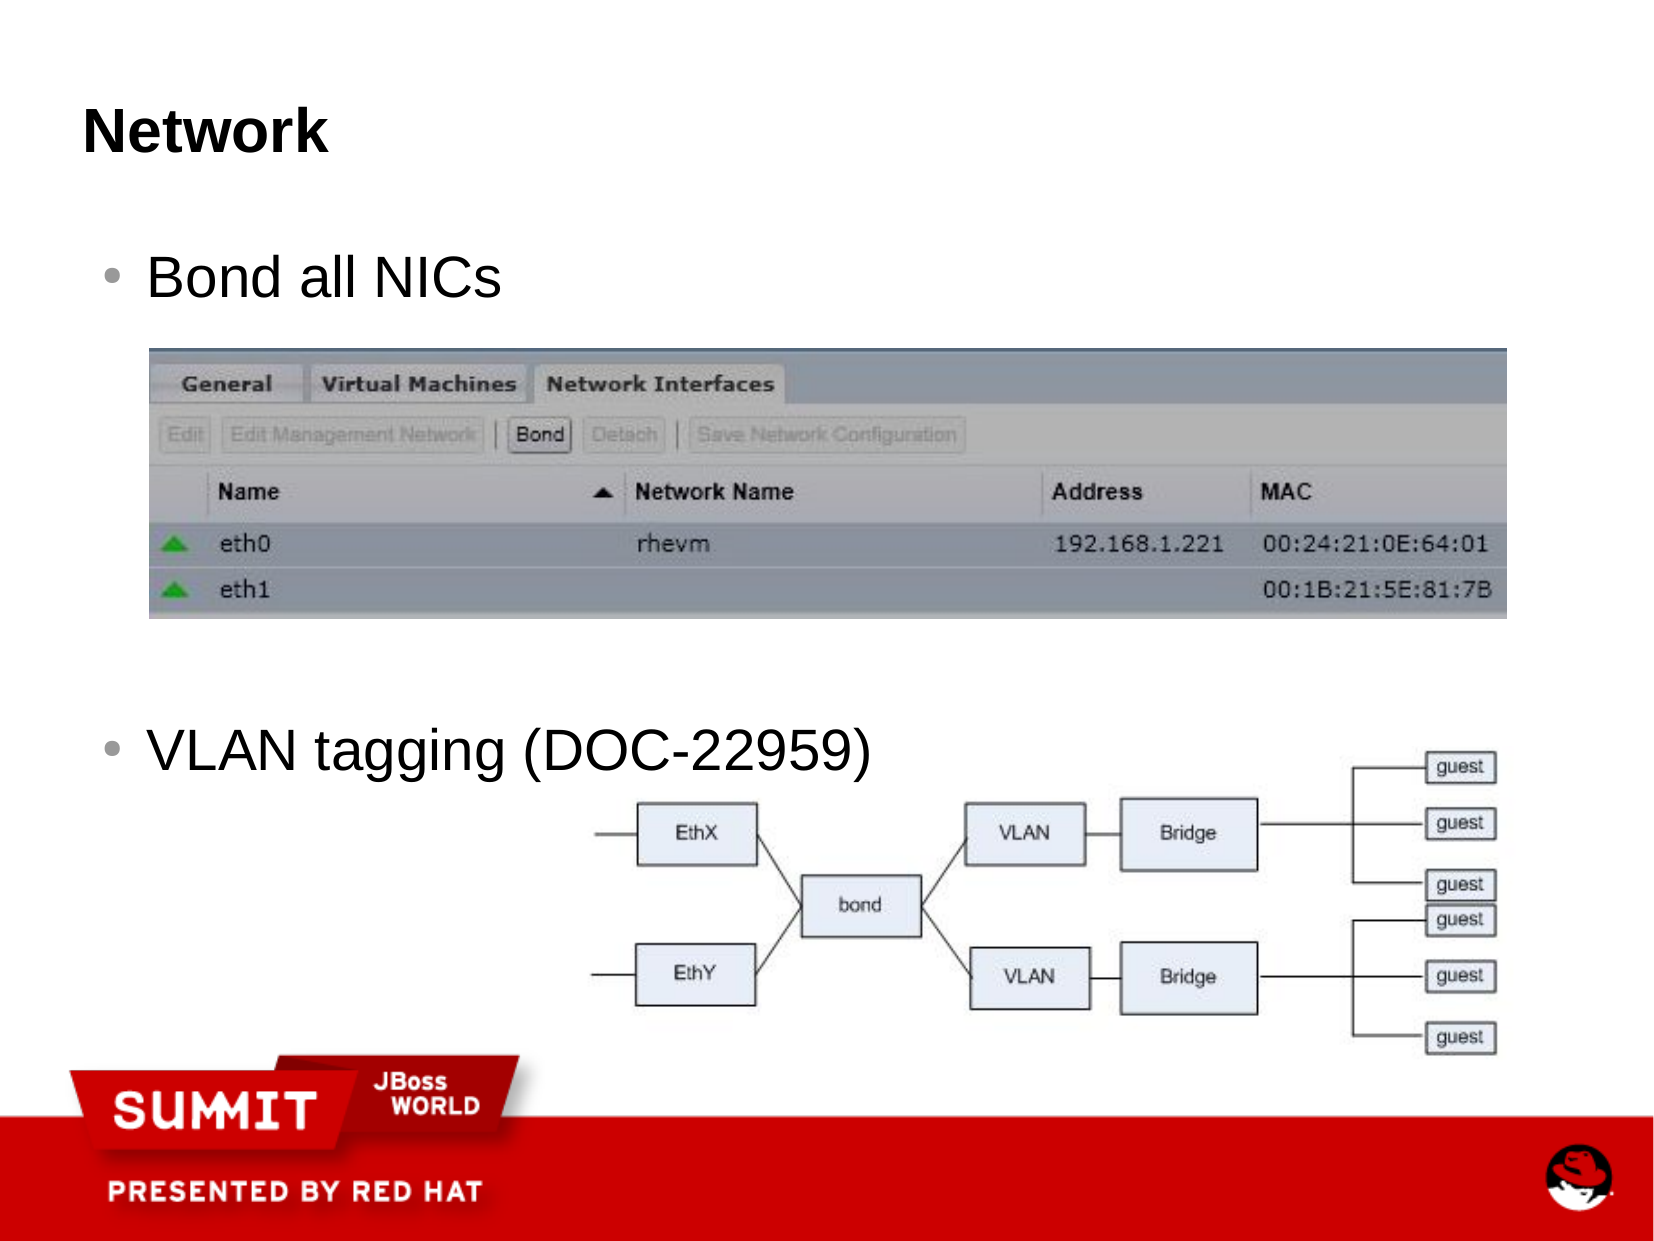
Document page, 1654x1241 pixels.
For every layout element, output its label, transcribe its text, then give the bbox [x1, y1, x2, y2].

list VLAN tagging (DOC-22959) [86, 717, 1576, 848]
picture [149, 348, 1507, 620]
title Network [82, 37, 1571, 226]
list Bond all NICs [86, 244, 1576, 376]
picture [0, 848, 1654, 1241]
